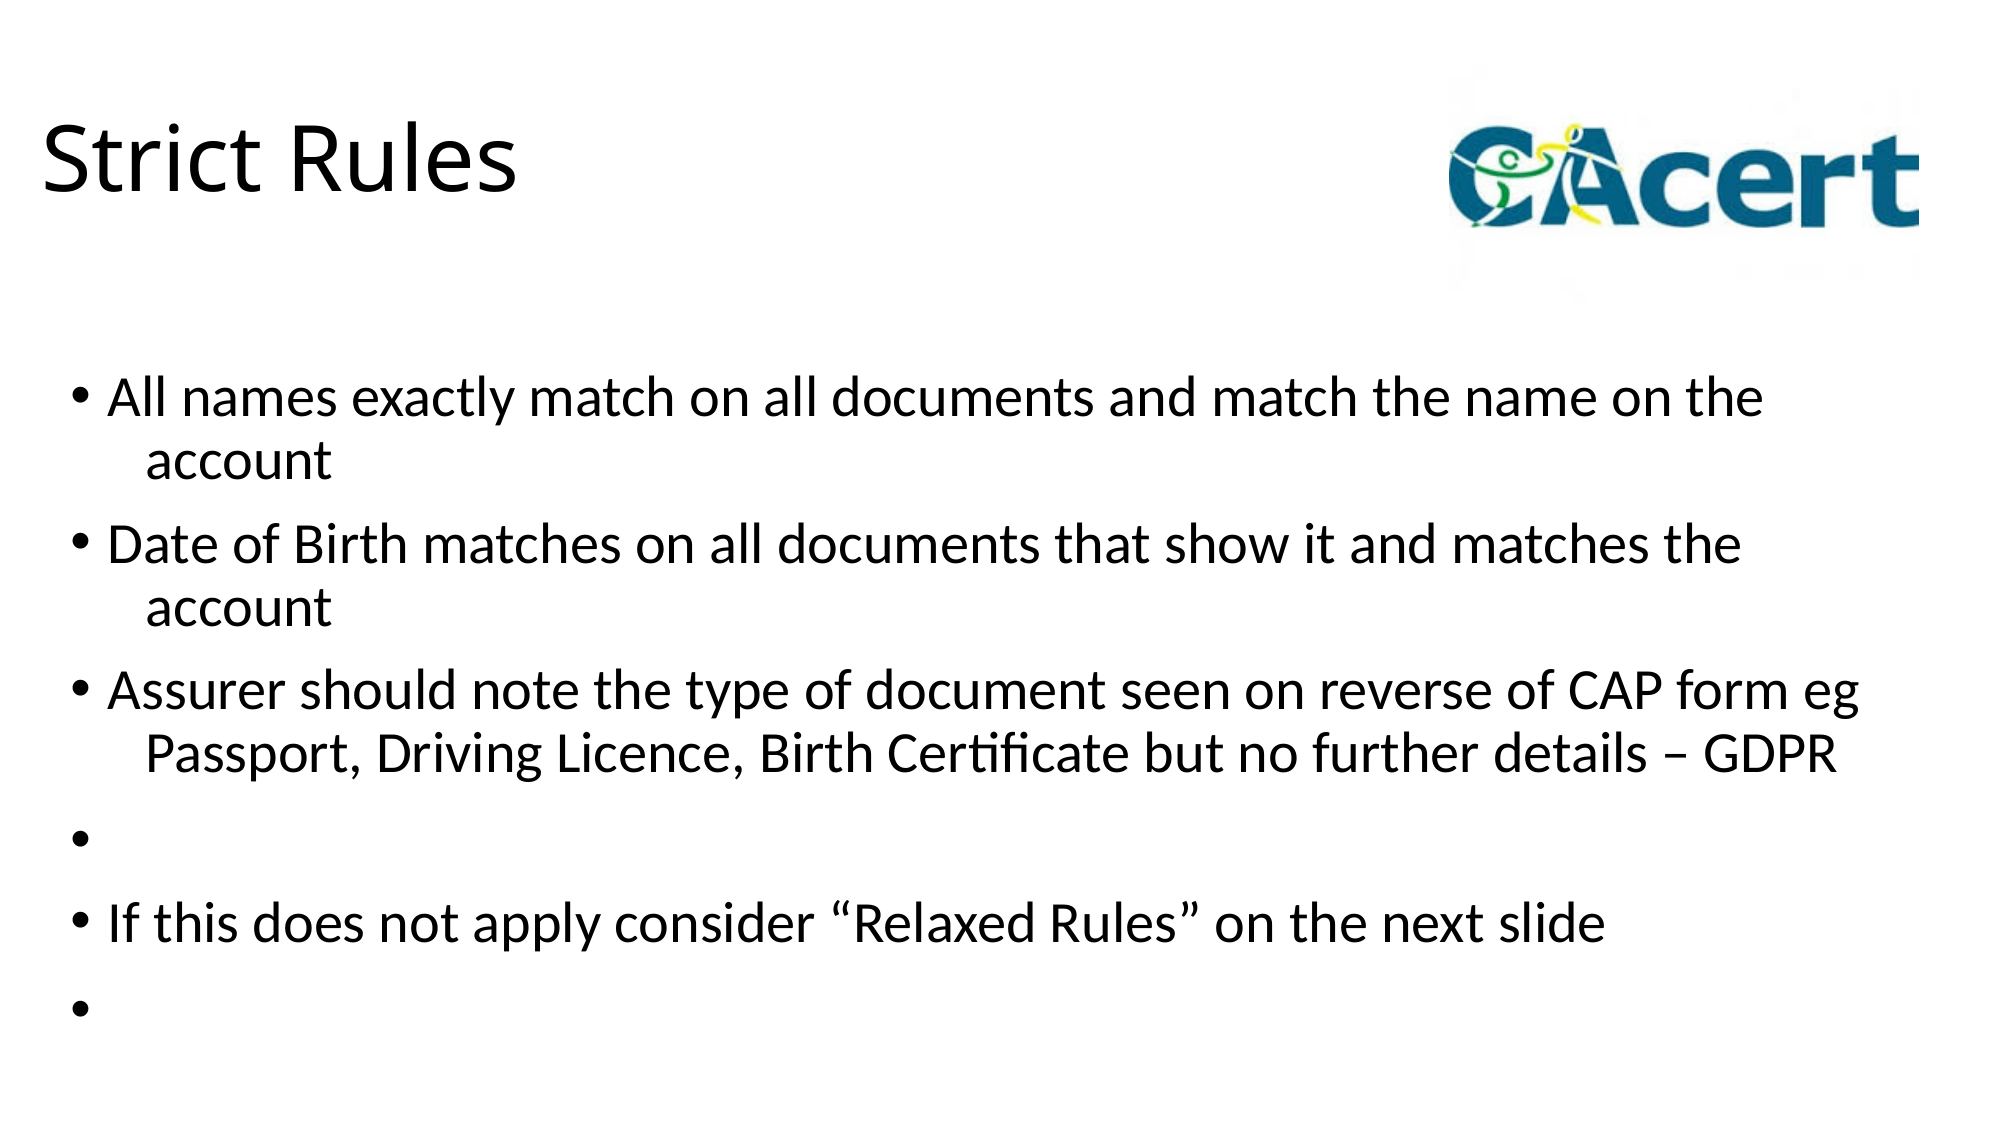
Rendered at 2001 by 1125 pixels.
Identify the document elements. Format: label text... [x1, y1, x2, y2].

title Strict Rules [26, 52, 1338, 271]
list All names exactly match on all documents and match the name on the account Date of Birth matches on all documents that show it and matches the account Assurer should note the type of document seen on reverse of CAP form eg Passport, Driving Licence, Birth Certificate but no further details – GDPR If this does not apply consider “Relaxed Rules” on the next slide [55, 358, 1929, 1073]
